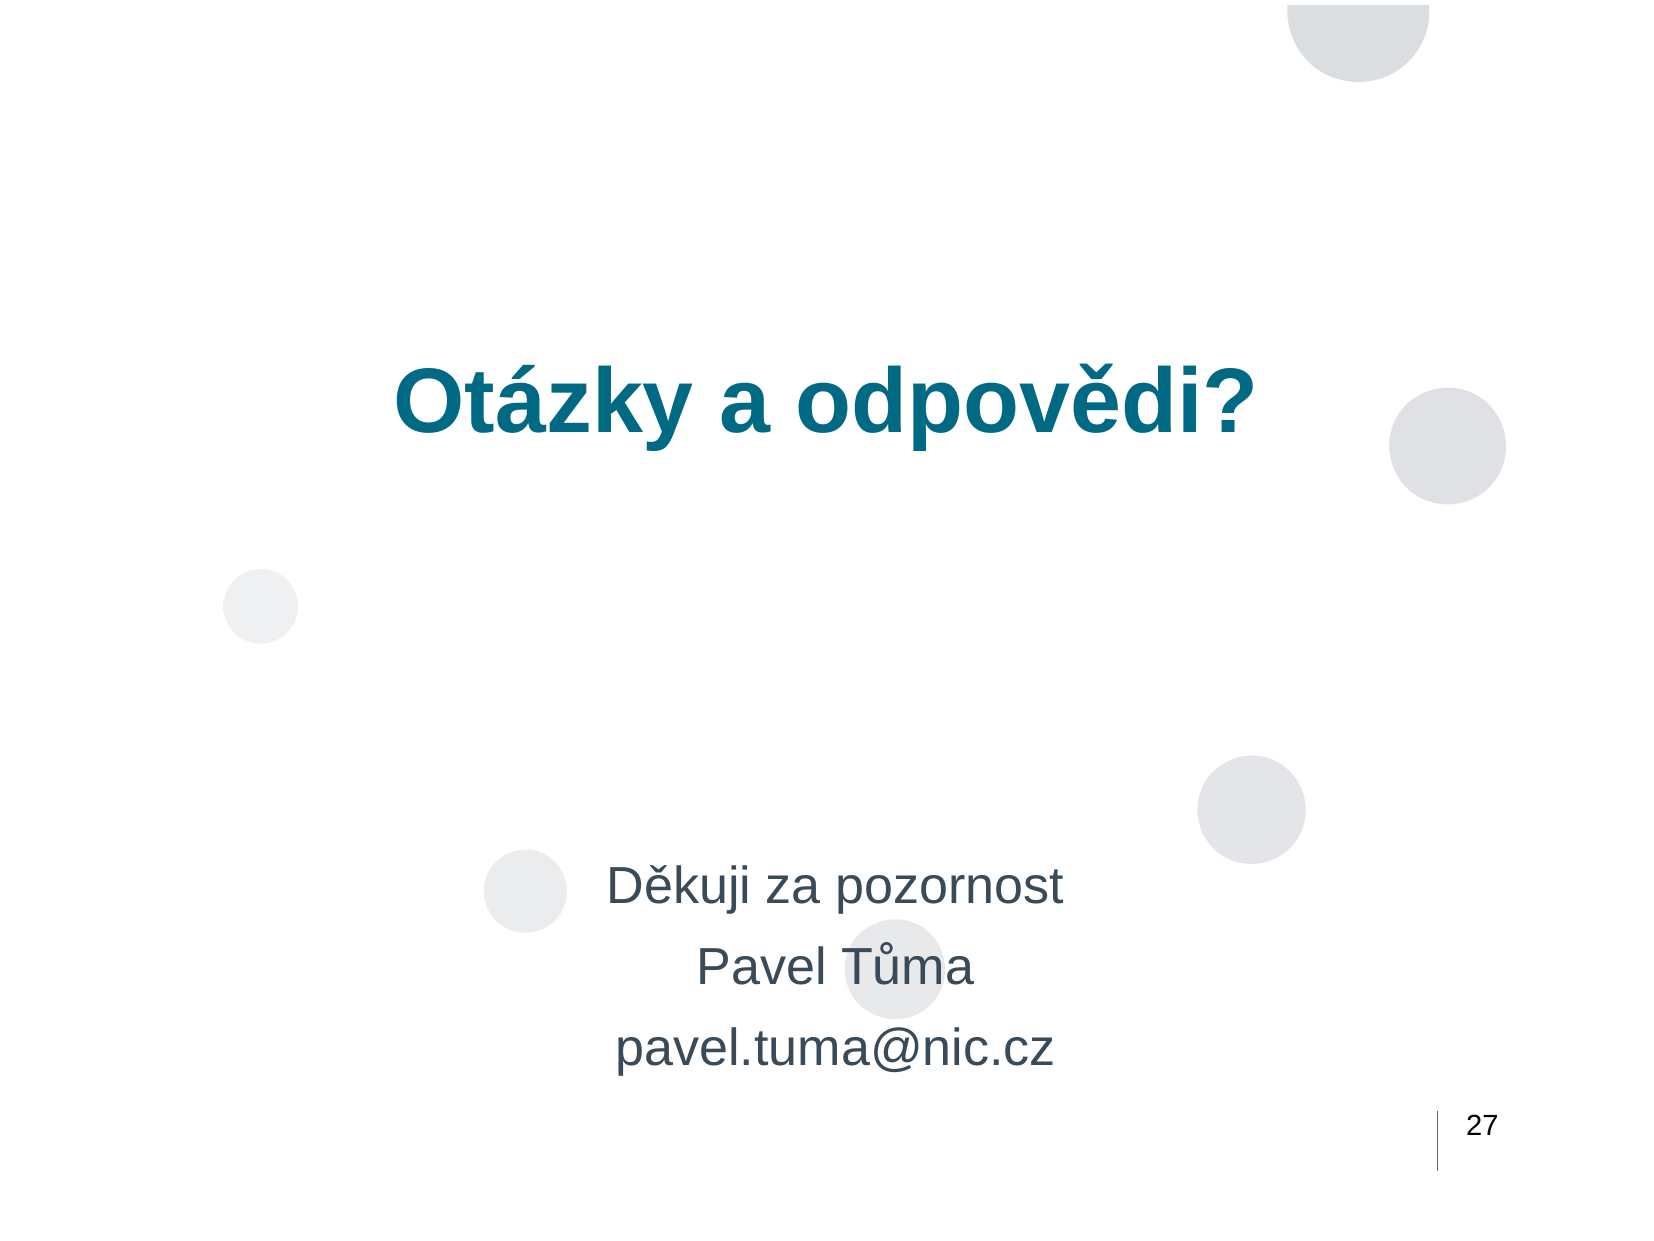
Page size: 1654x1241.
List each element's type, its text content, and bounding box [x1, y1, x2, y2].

list Děkuji za pozornost Pavel Tůma pavel.tuma@nic.cz [82, 290, 1571, 1094]
picture [223, 5, 1506, 290]
